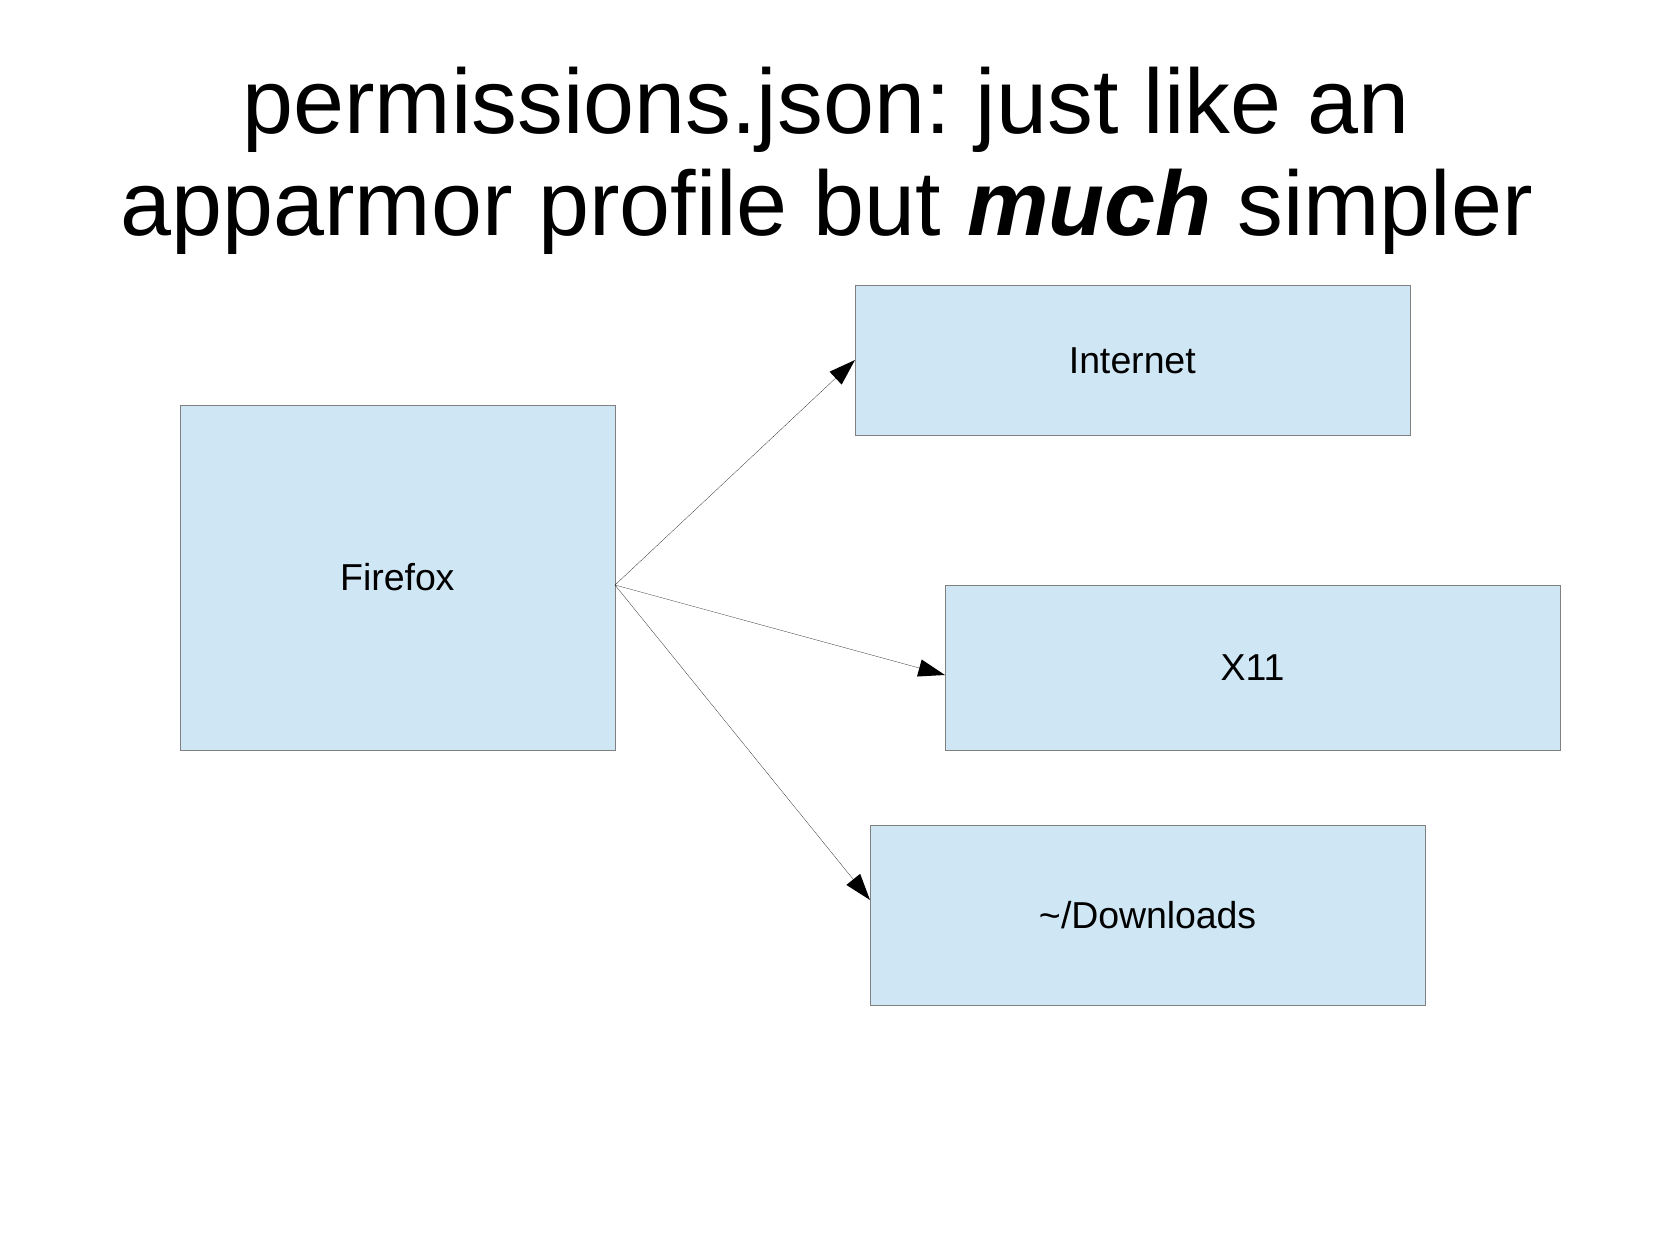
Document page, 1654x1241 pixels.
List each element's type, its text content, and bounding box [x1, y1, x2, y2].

text_box Firefox [180, 405, 616, 751]
text_box Internet [855, 285, 1411, 436]
text_box ~/Downloads [870, 825, 1426, 1006]
text_box X11 [945, 585, 1561, 751]
title permissions.json: just like an apparmor profile but much simpler [82, 49, 1571, 257]
